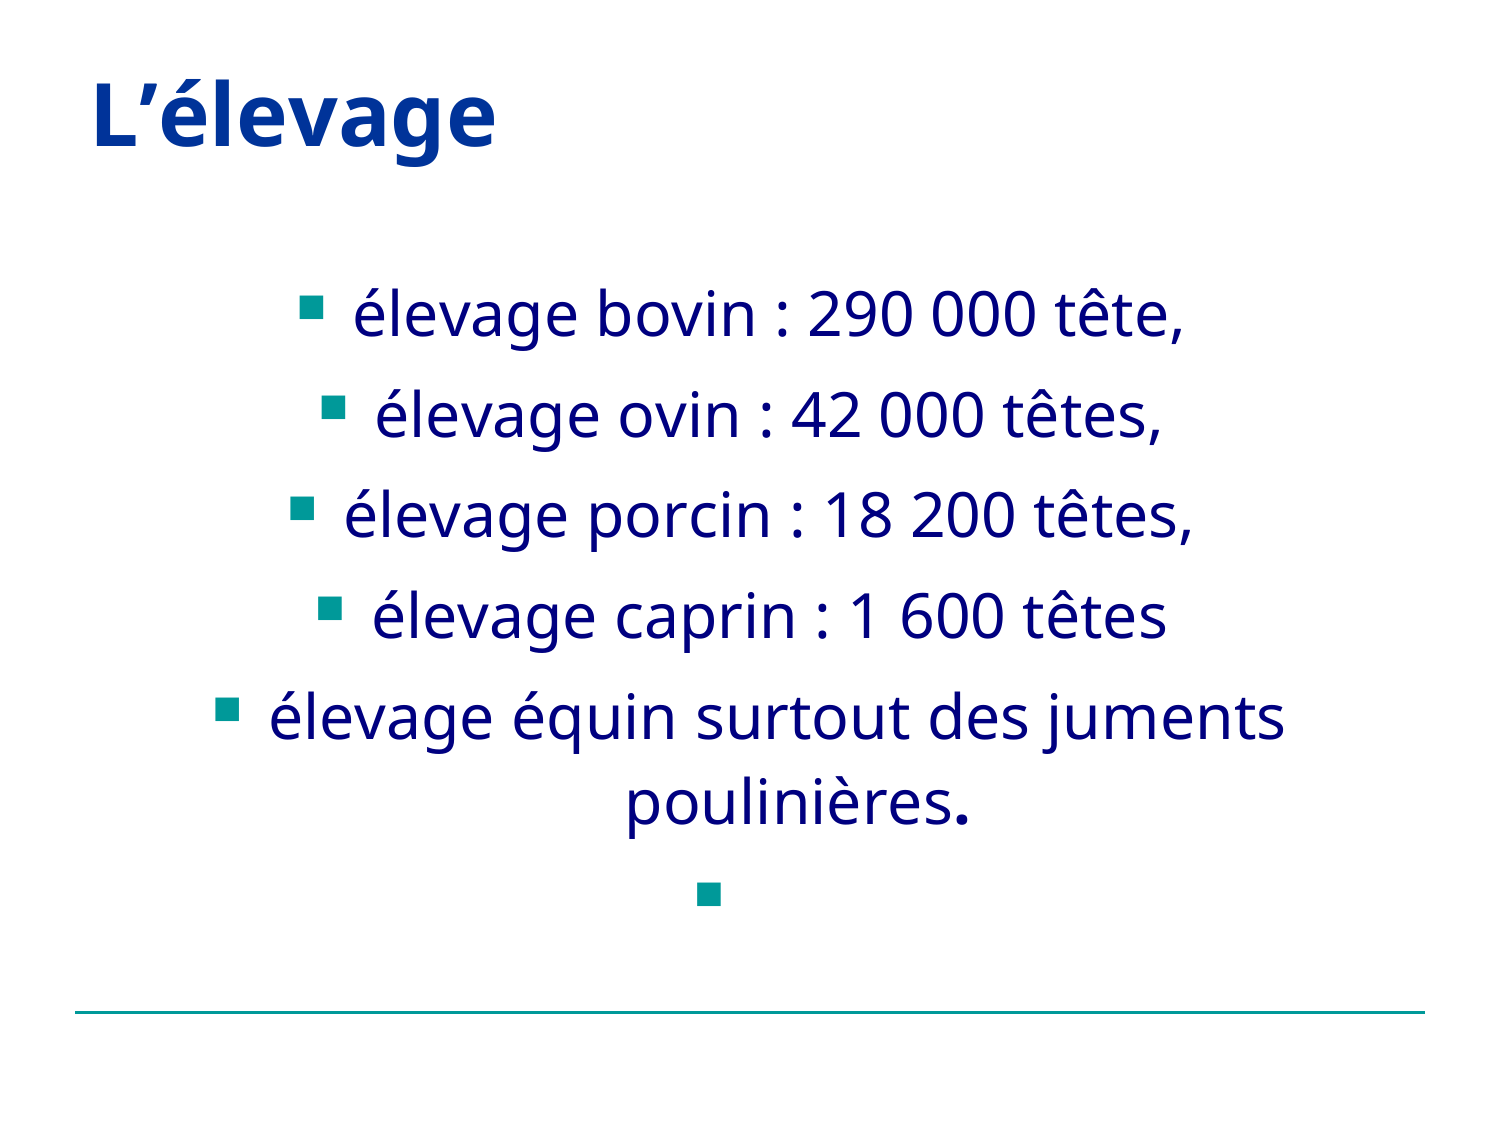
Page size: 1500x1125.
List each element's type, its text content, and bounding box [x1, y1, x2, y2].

title L’élevage [75, 45, 1426, 233]
list élevage bovin : 290 000 tête, élevage ovin : 42 000 têtes, élevage porcin : 18 200 têtes, élevage caprin : 1 600 têtes élevage équin surtout des juments poulinières. [75, 262, 1426, 1006]
